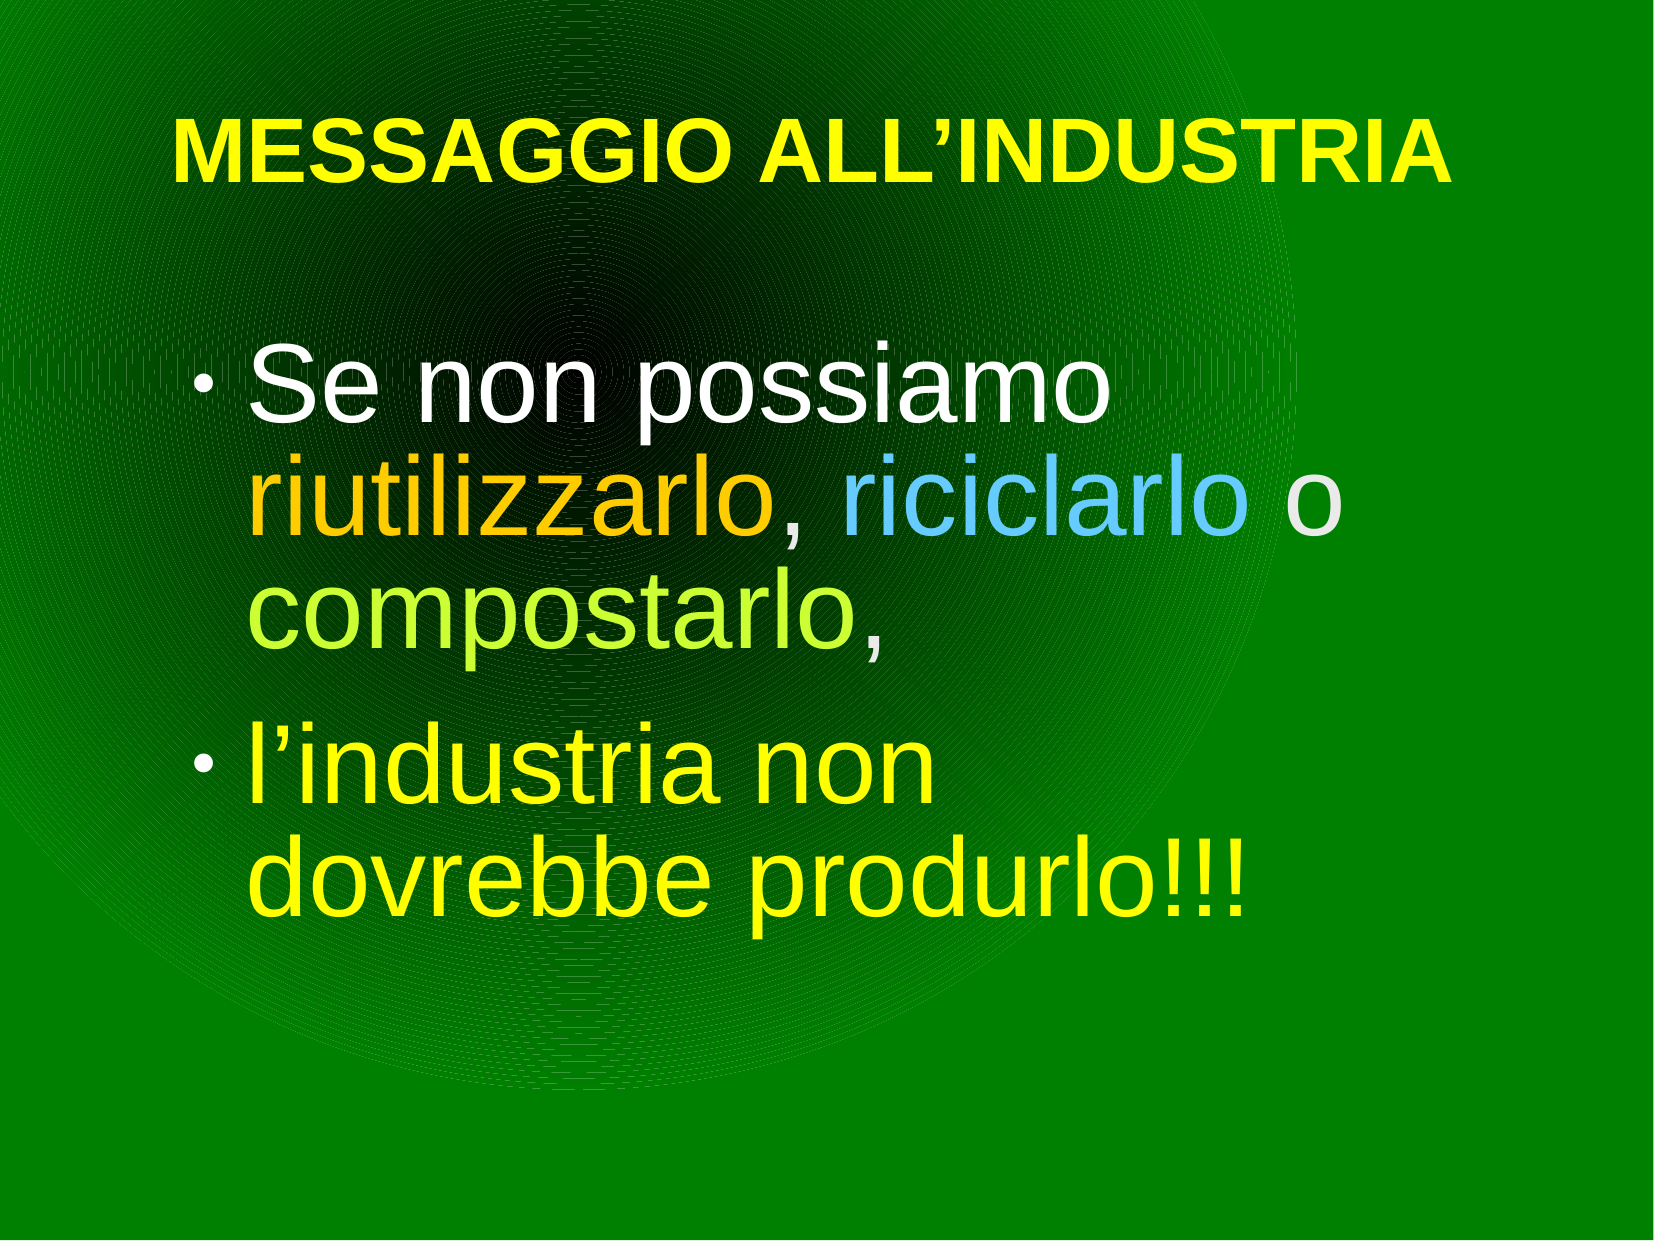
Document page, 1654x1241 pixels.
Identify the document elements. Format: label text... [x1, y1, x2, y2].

list Se non possiamo riutilizzarlo, riciclarlo o compostarlo, l’industria non dovrebbe produrlo!!! [174, 325, 1413, 1007]
title MESSAGGIO ALL’INDUSTRIA [90, 71, 1536, 231]
